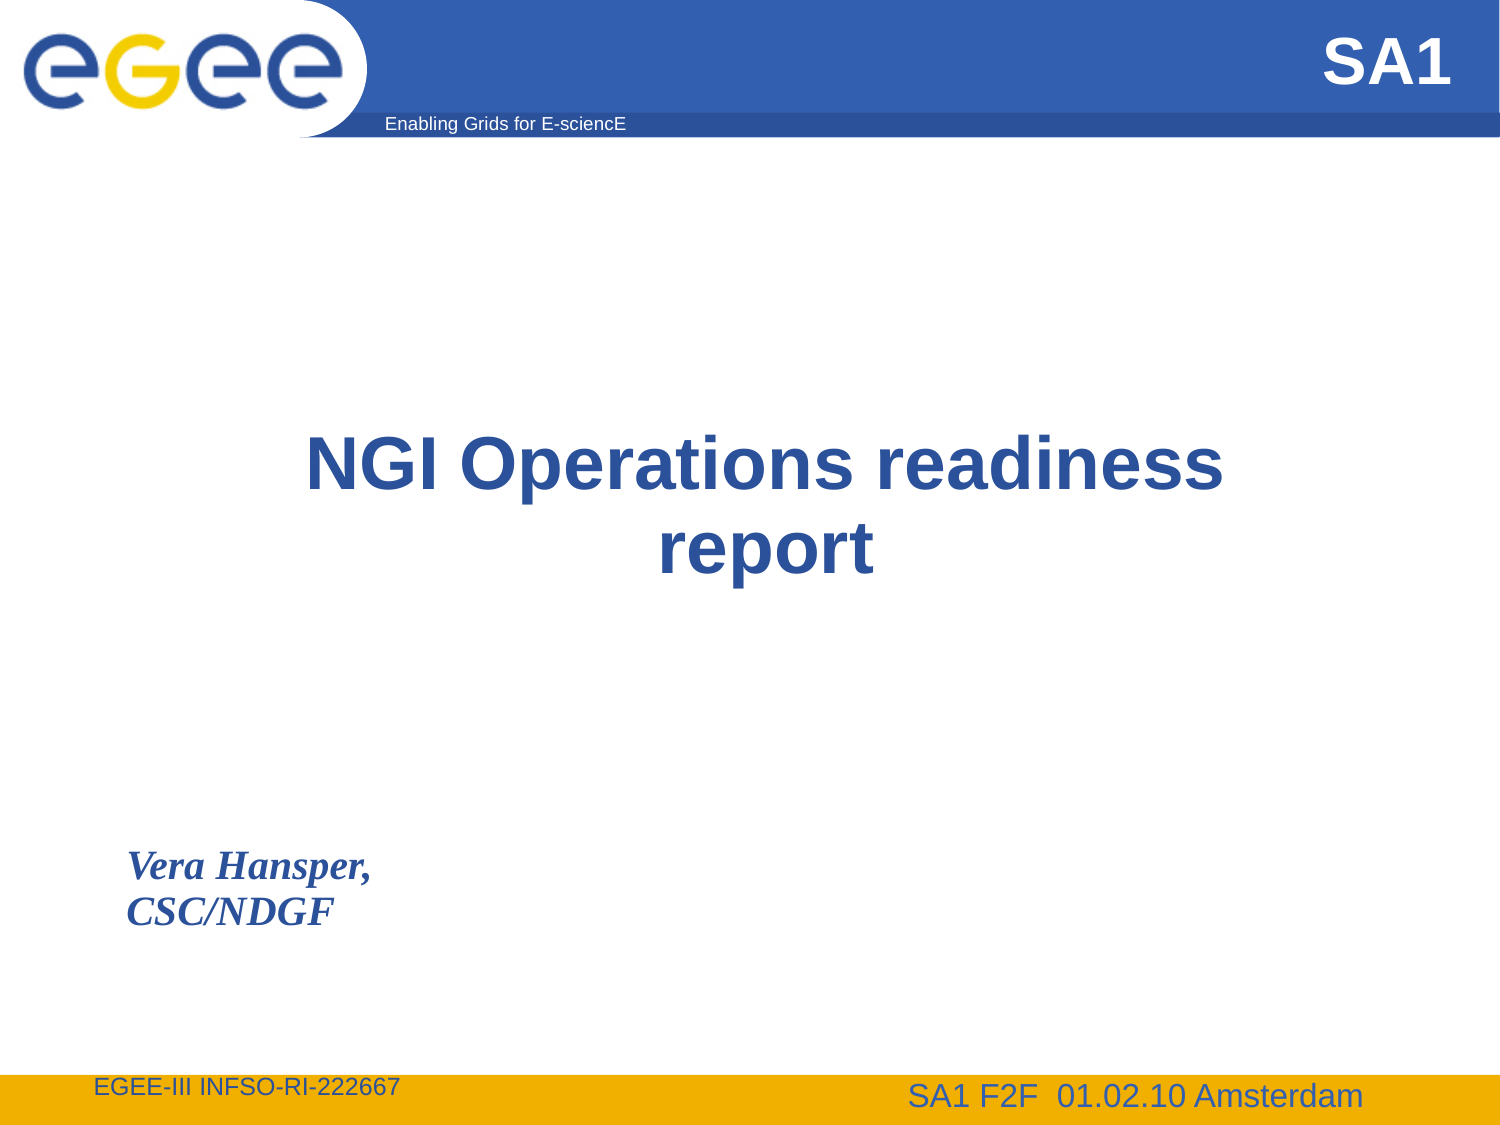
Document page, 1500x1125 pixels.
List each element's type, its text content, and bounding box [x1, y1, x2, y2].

title SA1 [369, 0, 1472, 140]
picture [18, 30, 349, 112]
text_box Vera Hansper, CSC/NDGF [111, 787, 415, 977]
text_box NGI Operations readiness report [187, 414, 1345, 546]
